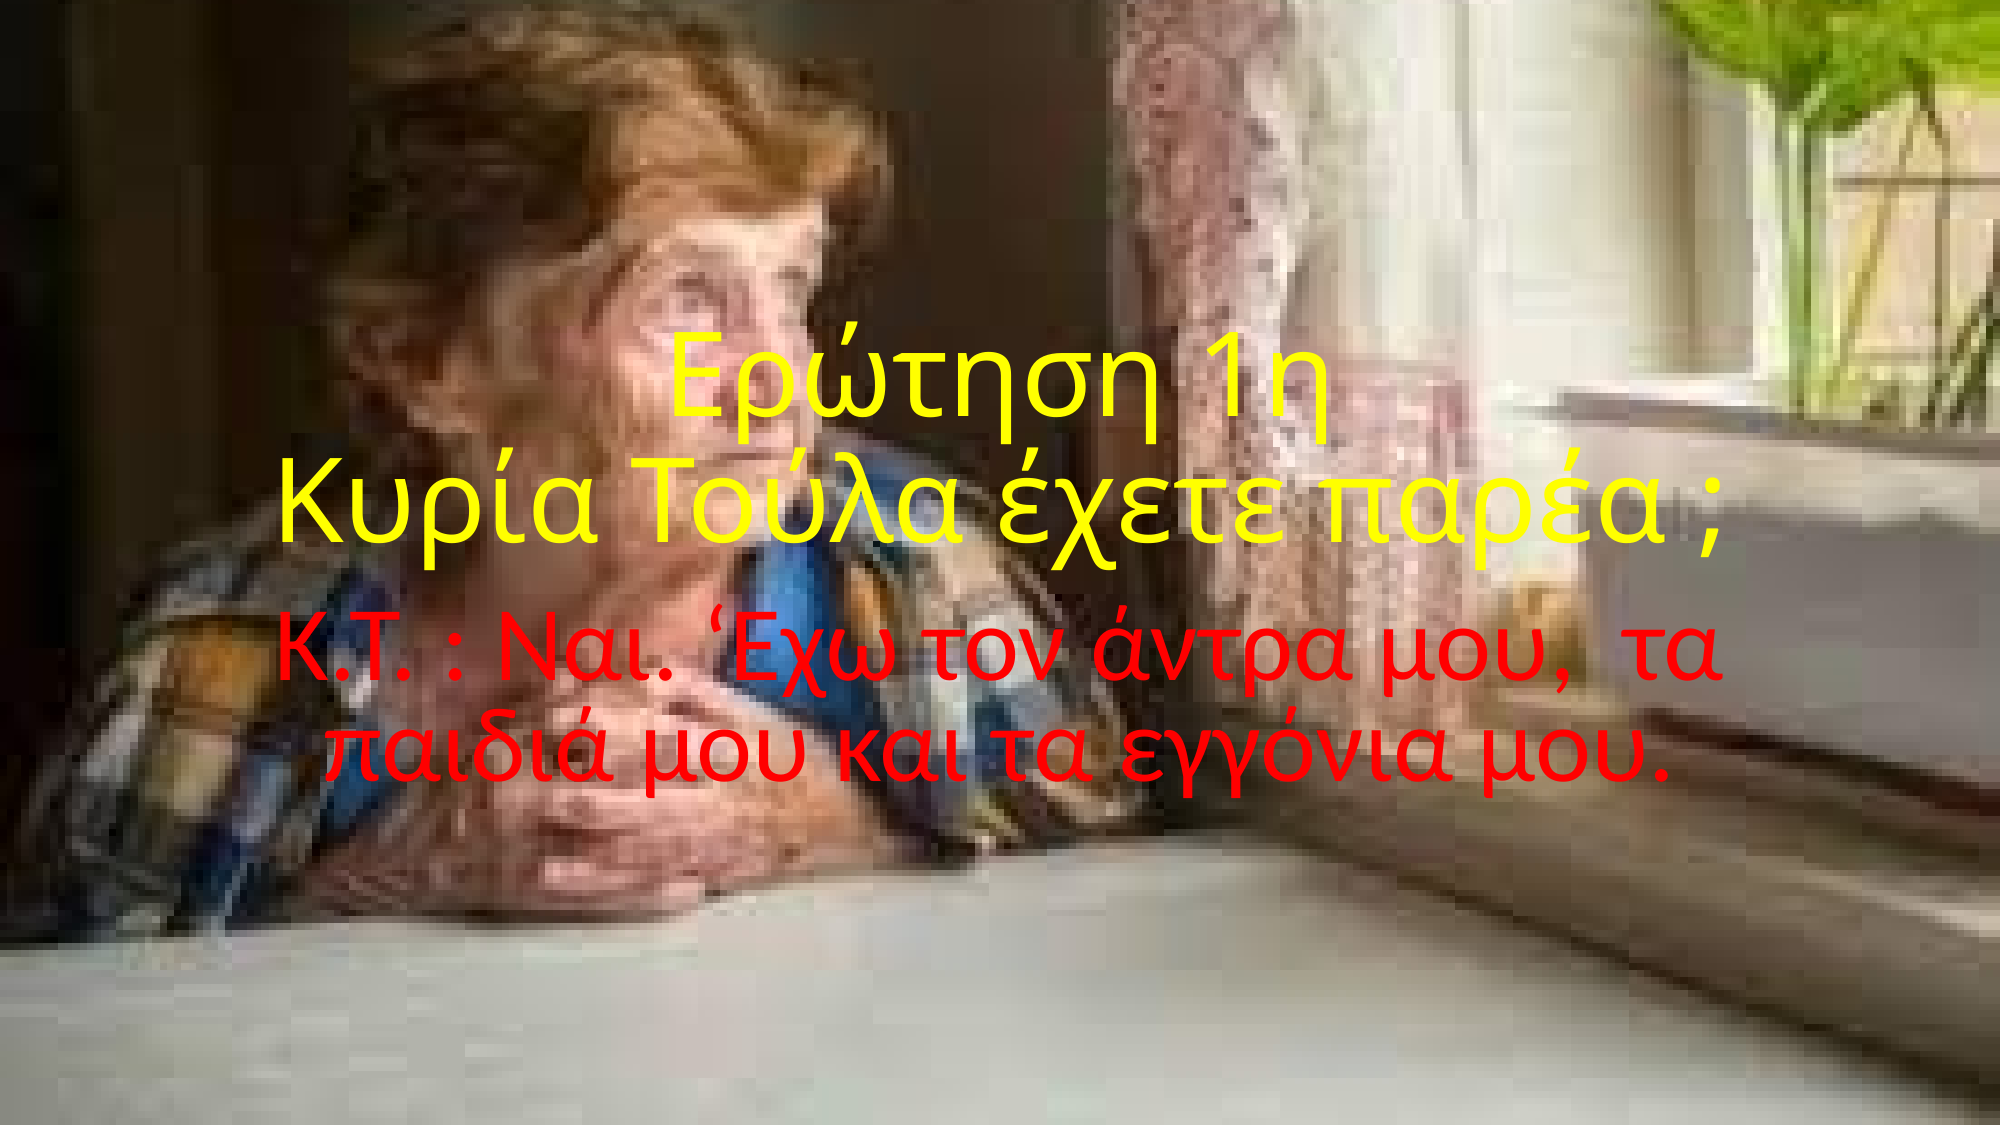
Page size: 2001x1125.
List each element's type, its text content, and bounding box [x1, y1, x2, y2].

picture [0, 0, 2000, 1125]
subtitle Κ.Τ. : Ναι. ‘Εχω τον άντρα μου, τα παιδιά μου και τα εγγόνια μου. [249, 590, 1750, 863]
title Ερώτηση 1η Κυρία Τούλα έχετε παρέα ; [249, 184, 1750, 576]
